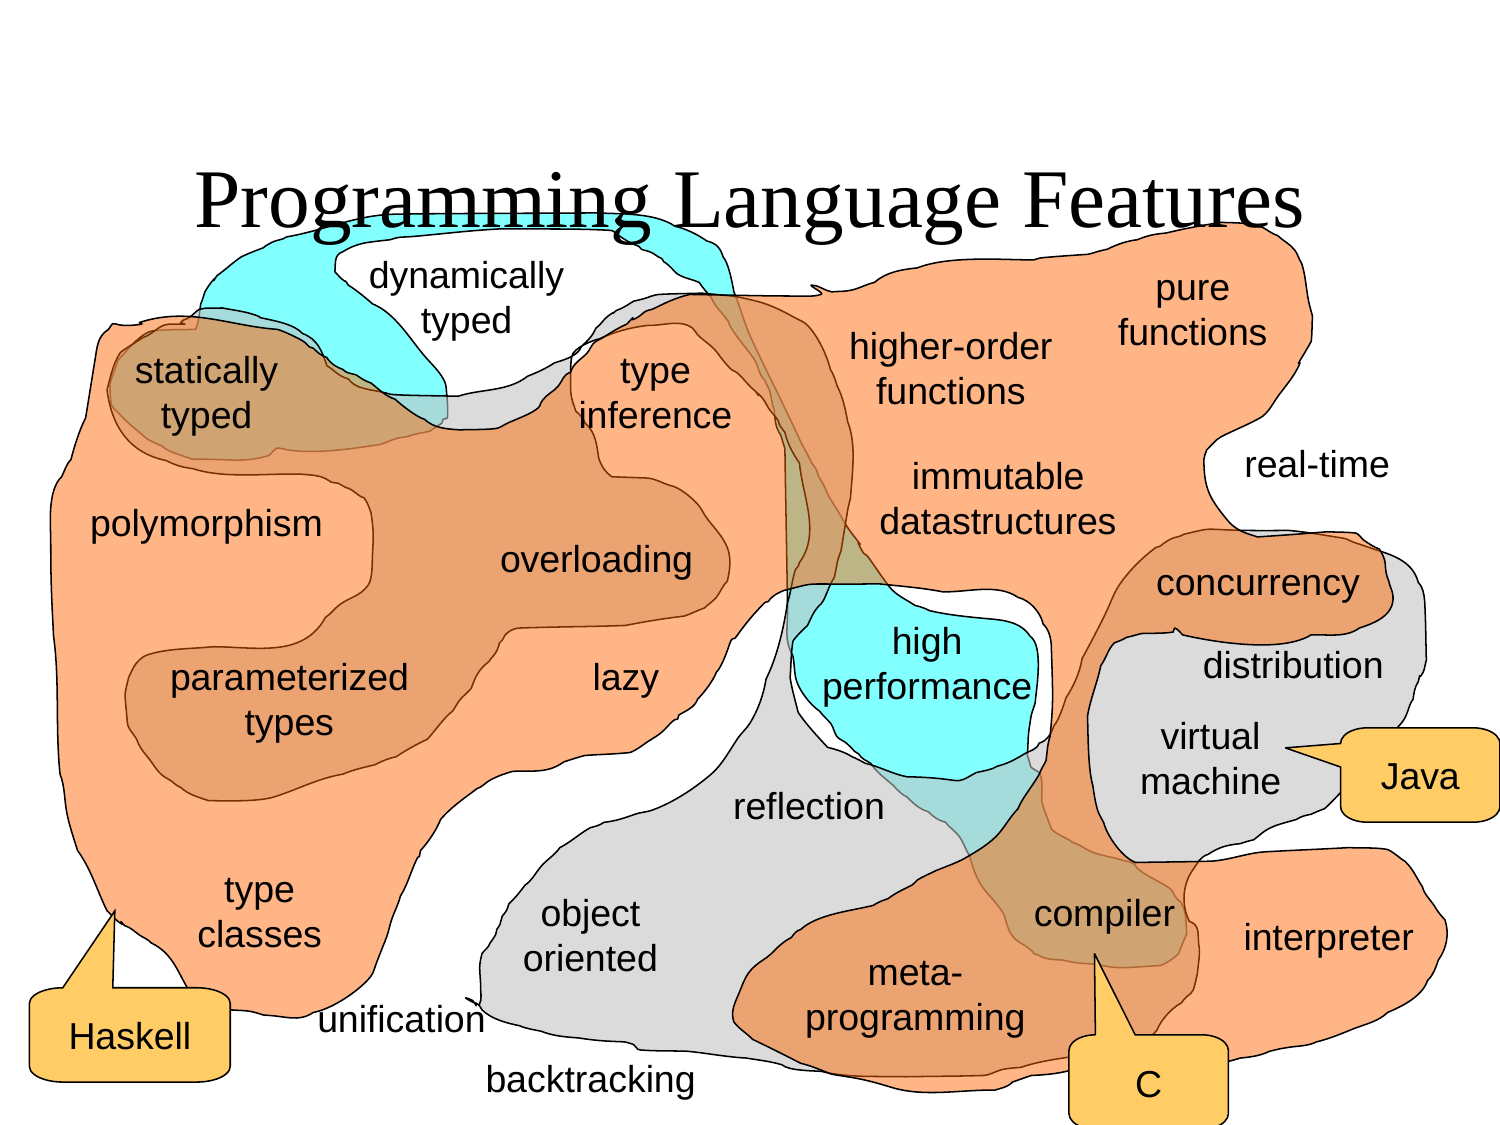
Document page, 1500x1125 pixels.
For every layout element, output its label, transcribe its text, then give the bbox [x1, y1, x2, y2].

text_box virtual machine [1080, 704, 1341, 810]
text_box reflection [714, 774, 904, 836]
text_box meta-programming [785, 940, 1046, 1047]
text_box interpreter [1198, 904, 1459, 966]
text_box concurrency [1116, 550, 1400, 612]
text_box overloading [454, 527, 739, 588]
text_box compiler [974, 881, 1235, 942]
text_box higher-order functions [809, 314, 1093, 420]
text_box immutable datastructures [856, 444, 1140, 550]
text_box unification [289, 987, 514, 1049]
text_box polymorphism [64, 491, 349, 553]
text_box parameterized types [147, 645, 432, 751]
text_box distribution [1151, 633, 1436, 694]
title Programming Language Features [112, 99, 1388, 288]
text_box backtracking [454, 1046, 727, 1108]
text_box Haskell [29, 910, 231, 1083]
text_box [479, 920, 501, 987]
text_box dynamically typed [348, 243, 585, 349]
text_box statically typed [100, 337, 313, 444]
text_box Java [1285, 727, 1500, 823]
text_box [50, 288, 1437, 1093]
text_box lazy [572, 645, 680, 706]
text_box C [1068, 953, 1229, 1125]
text_box type classes [171, 857, 349, 964]
text_box object oriented [501, 881, 679, 987]
text_box real-time [1175, 432, 1459, 493]
text_box type inference [560, 337, 750, 444]
text_box pure functions [1092, 255, 1294, 361]
text_box high performance [797, 609, 1058, 716]
